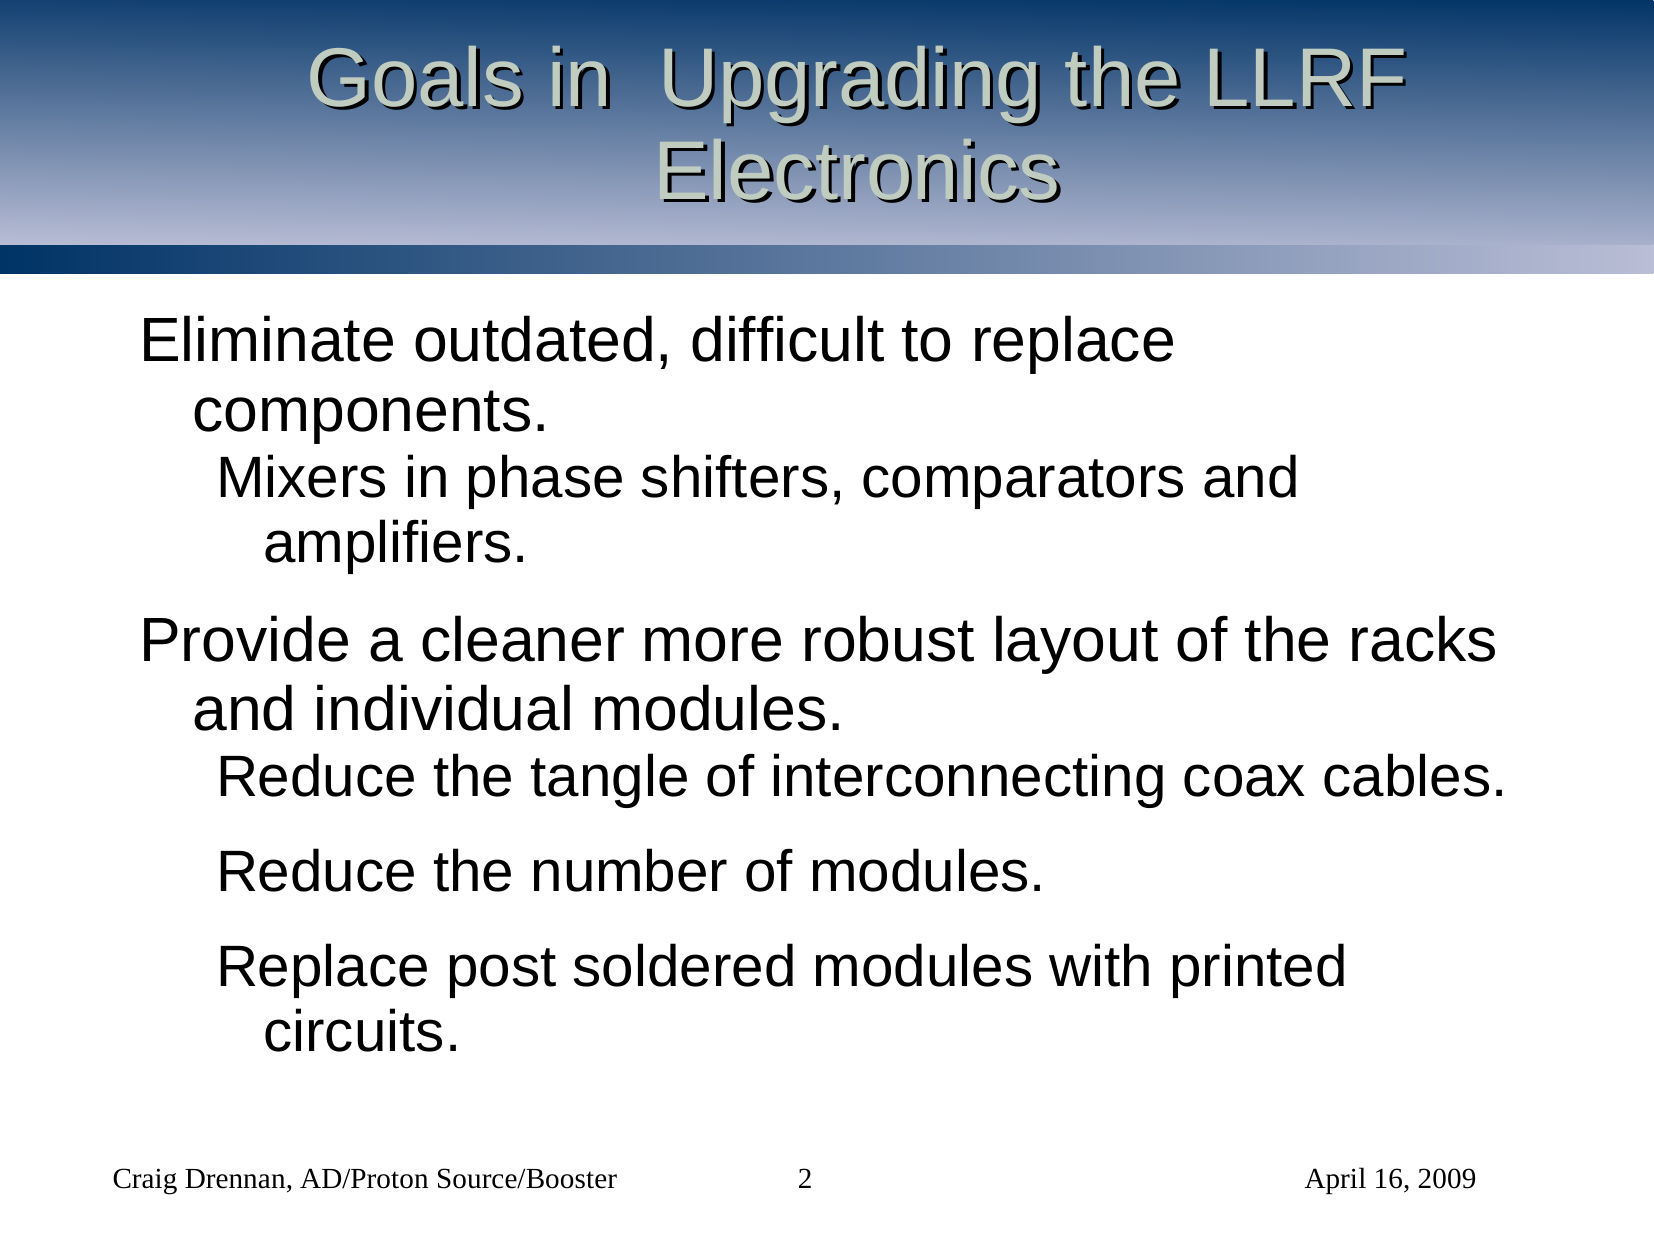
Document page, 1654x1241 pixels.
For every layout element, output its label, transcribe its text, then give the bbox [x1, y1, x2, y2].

list Eliminate outdated, difficult to replace components. Mixers in phase shifters, comparators and amplifiers. Provide a cleaner more robust layout of the racks and individual modules. Reduce the tangle of interconnecting coax cables. Reduce the number of modules. Replace post soldered modules with printed circuits. [121, 305, 1534, 1127]
title Goals in Upgrading the LLRF Electronics [121, 20, 1534, 228]
